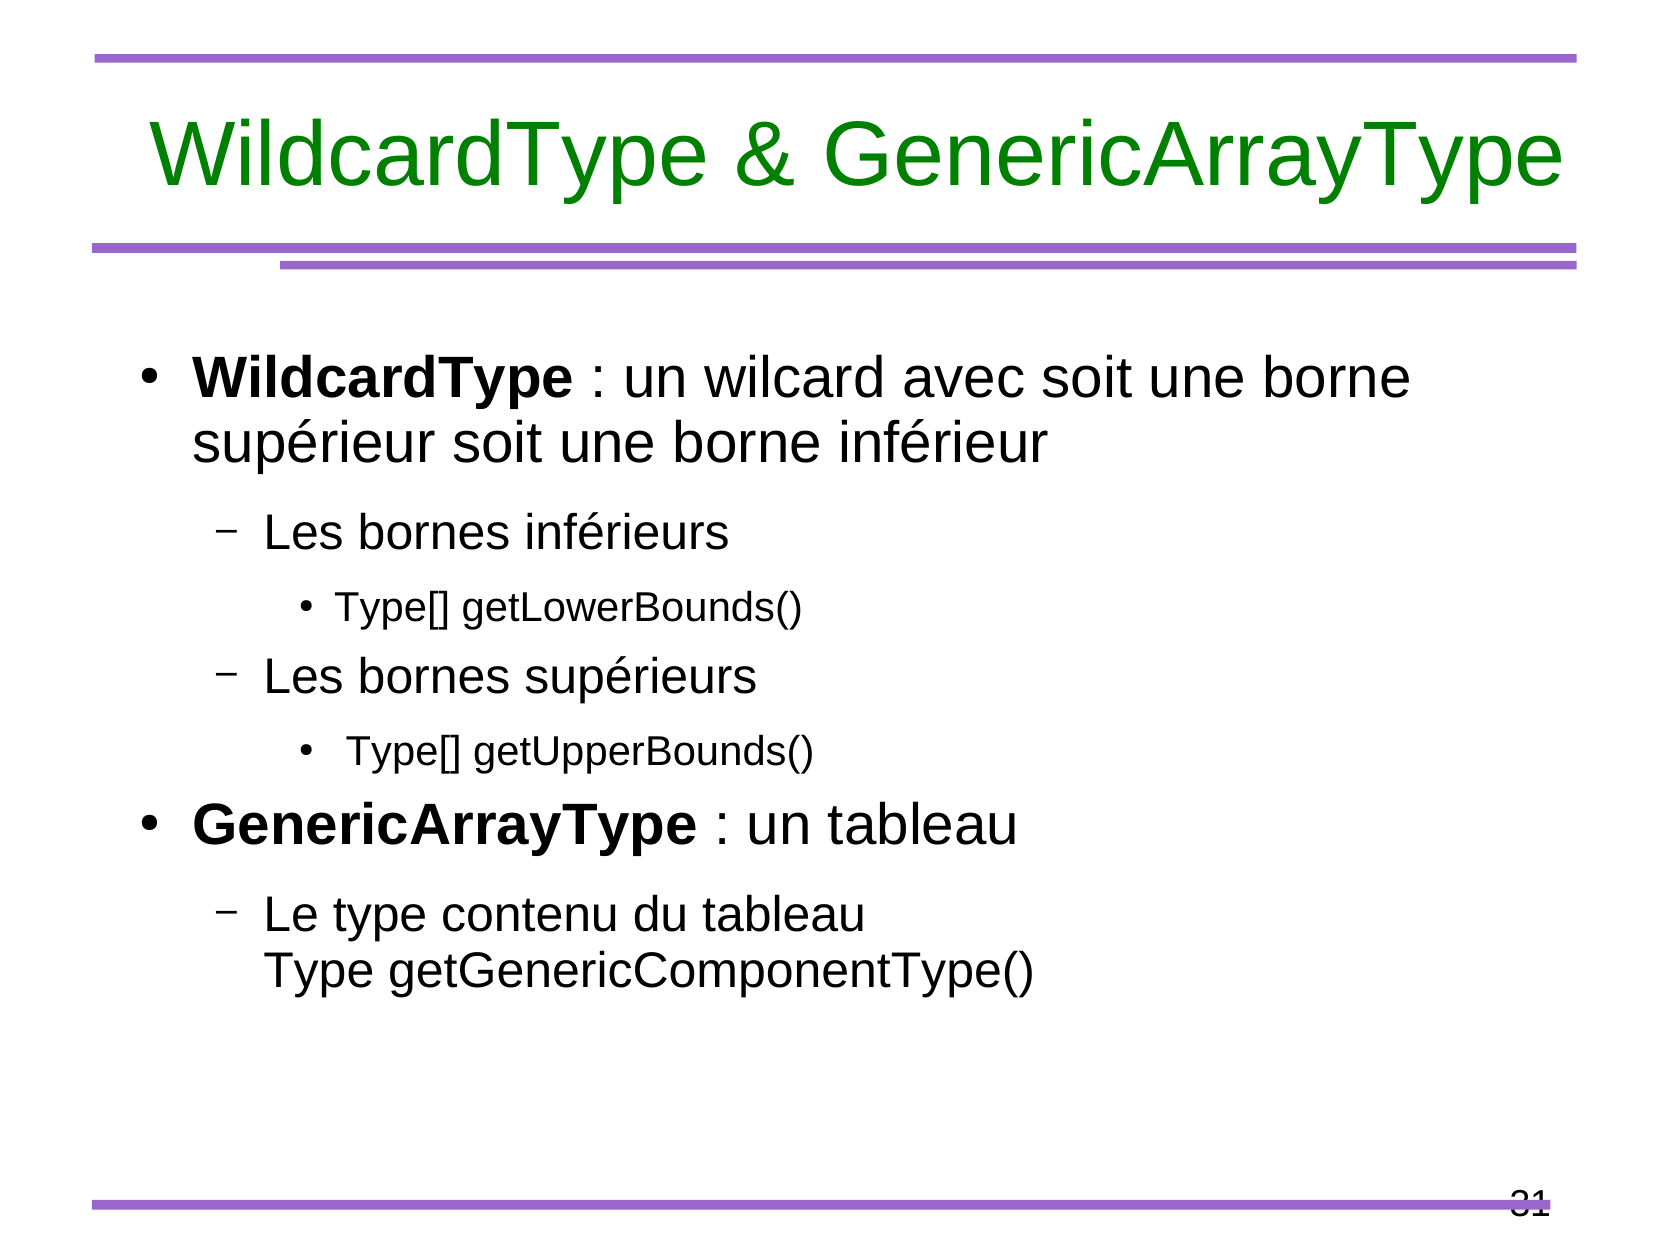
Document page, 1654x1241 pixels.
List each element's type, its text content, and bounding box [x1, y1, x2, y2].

title WildcardType & GenericArrayType [71, 42, 1582, 265]
list WildcardType : un wilcard avec soit une borne supérieur soit une borne inférieur Les bornes inférieurs Type[] getLowerBounds() Les bornes supérieurs Type[] getUpperBounds() GenericArrayType : un tableau Le type contenu du tableau Type getGenericComponentType() [121, 344, 1534, 1127]
